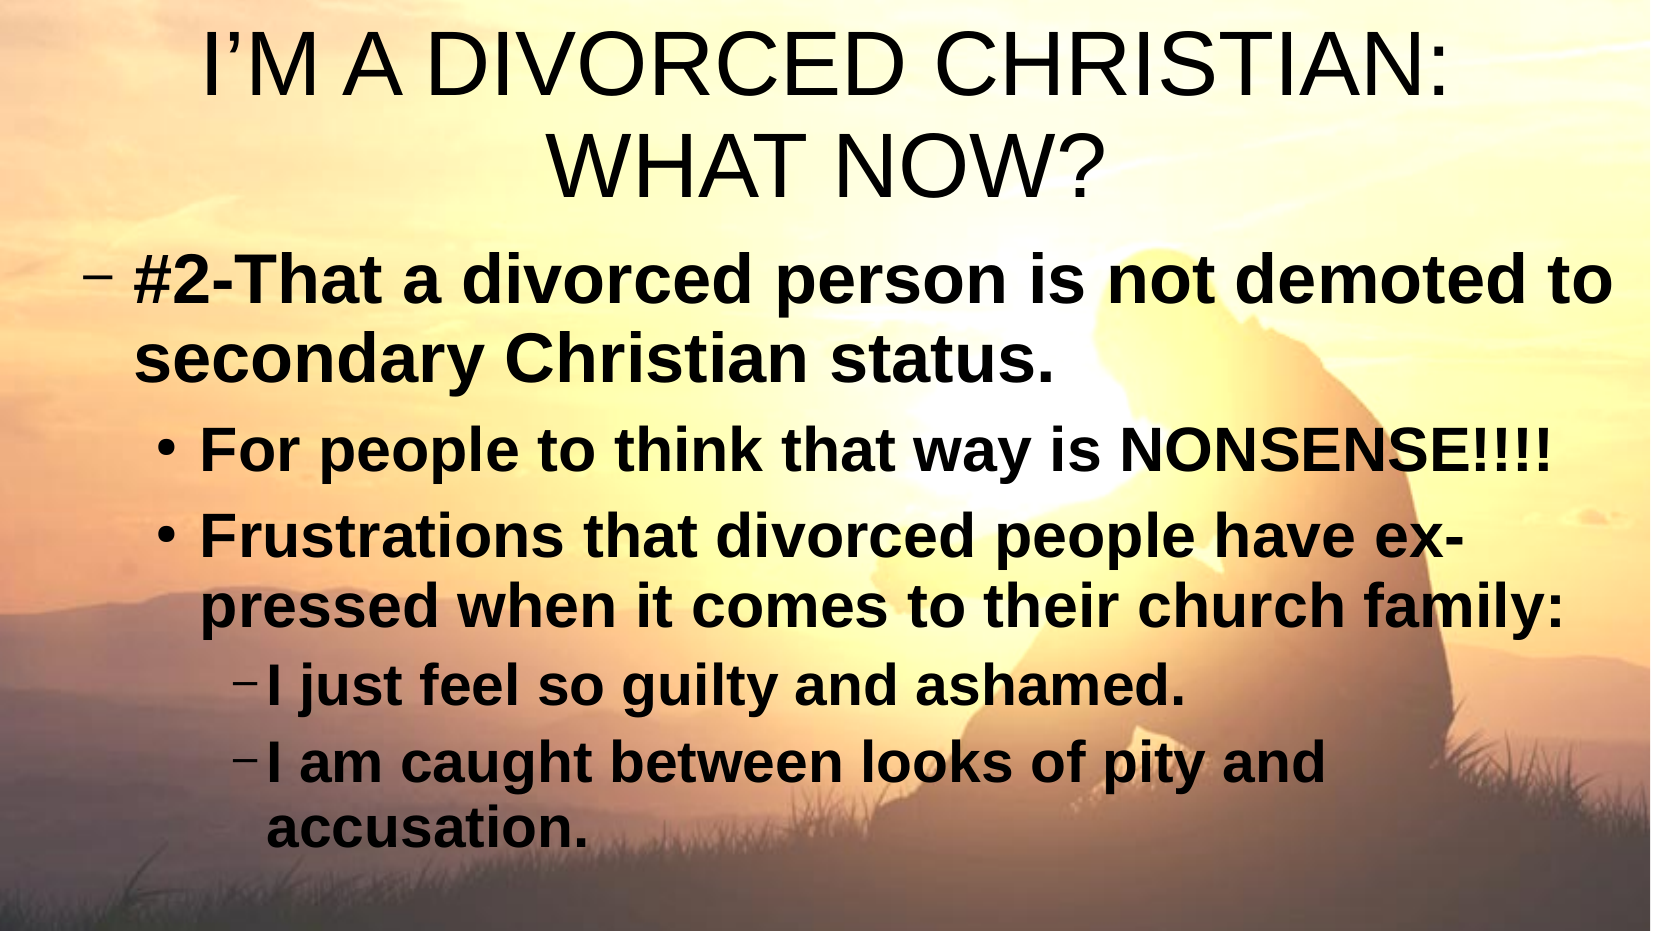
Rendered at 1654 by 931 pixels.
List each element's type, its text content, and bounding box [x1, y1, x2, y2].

title I’M A DIVORCED CHRISTIAN: WHAT NOW? [82, 12, 1571, 218]
picture [0, 0, 1651, 931]
list #2-That a divorced person is not demoted to secondary Christian status. For people to think that way is NONSENSE!!!! Frustrations that divorced people have ex- pressed when it comes to their church family: I just feel so guilty and ashamed. I am caught between looks of pity and accusation. [0, 240, 1636, 931]
